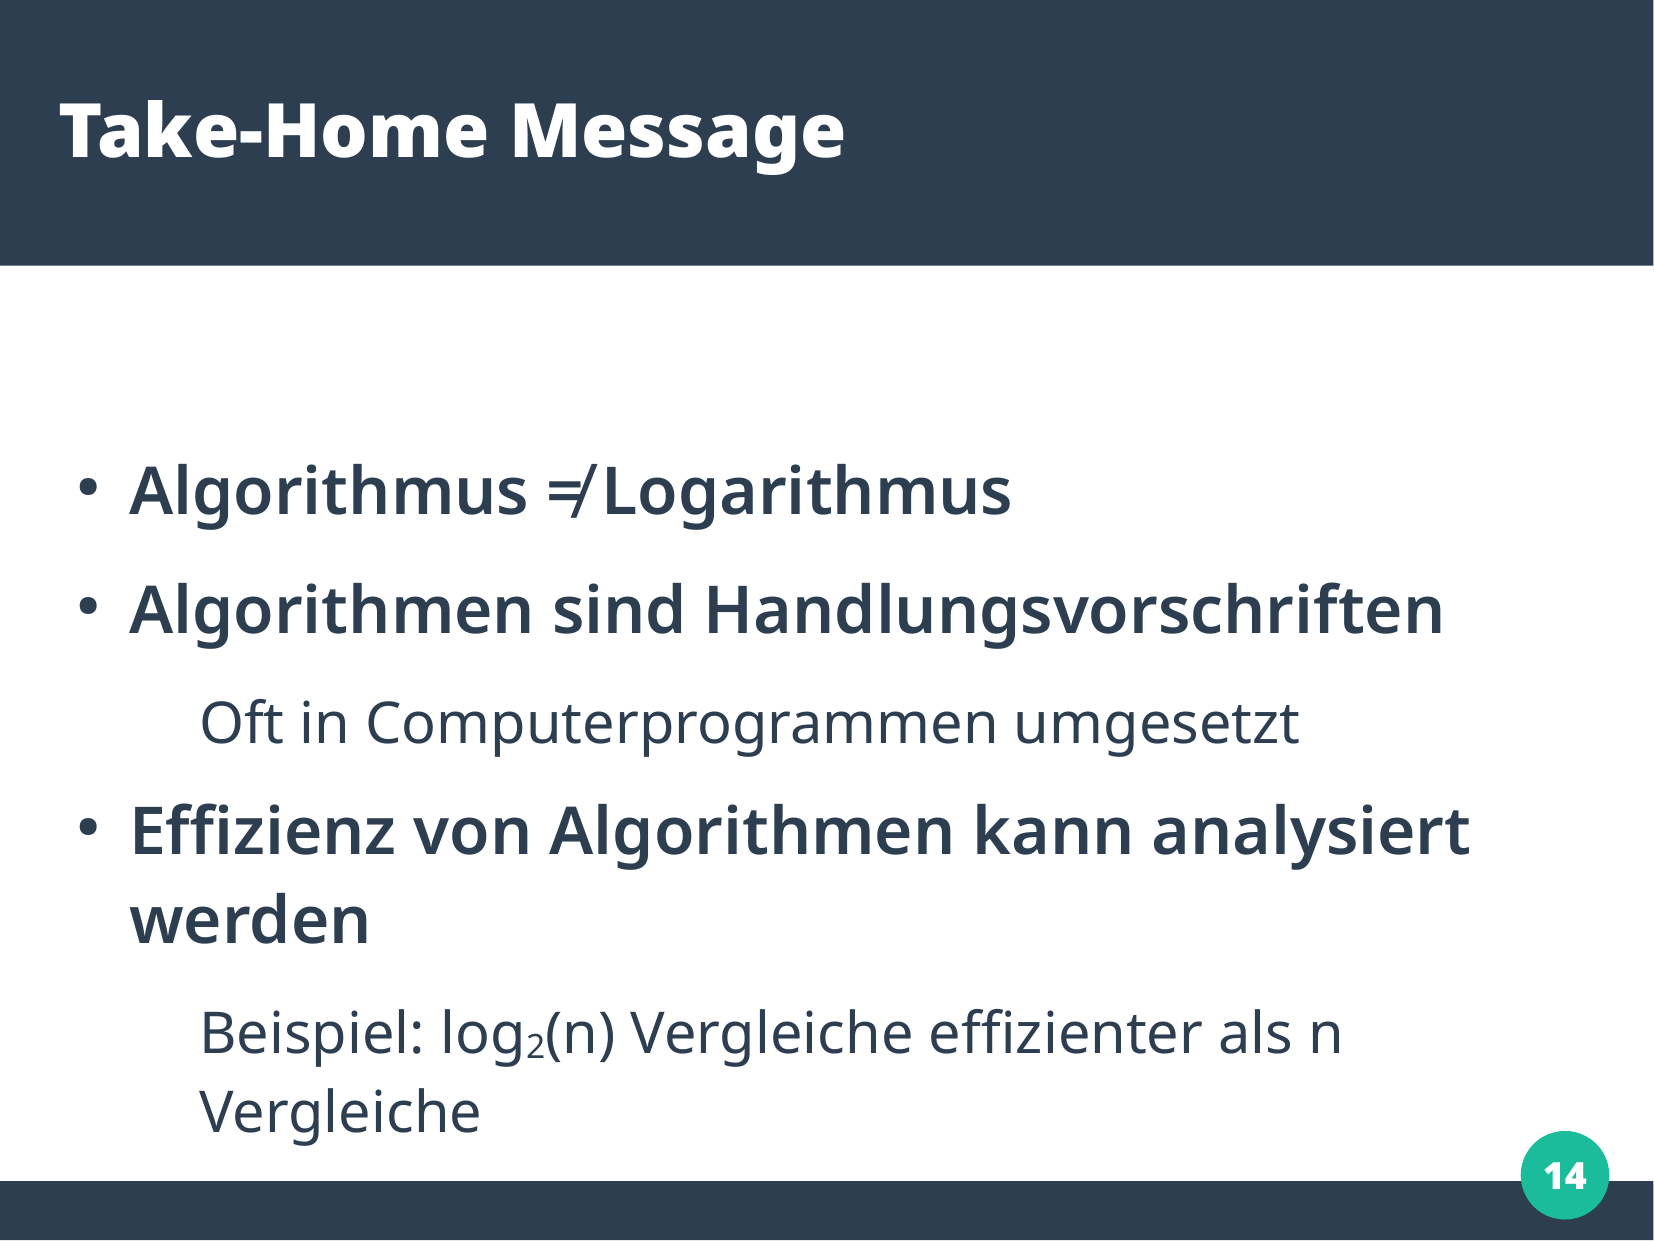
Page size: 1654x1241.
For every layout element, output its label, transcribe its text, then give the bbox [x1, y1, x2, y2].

list Algorithmus ≠ Logarithmus Algorithmen sind Handlungsvorschriften Oft in Computerprogrammen umgesetzt Effizienz von Algorithmen kann analysiert werden Beispiel: log2(n) Vergleiche effizienter als n Vergleiche [59, 324, 1595, 1152]
title Take-Home Message [59, 49, 1595, 207]
